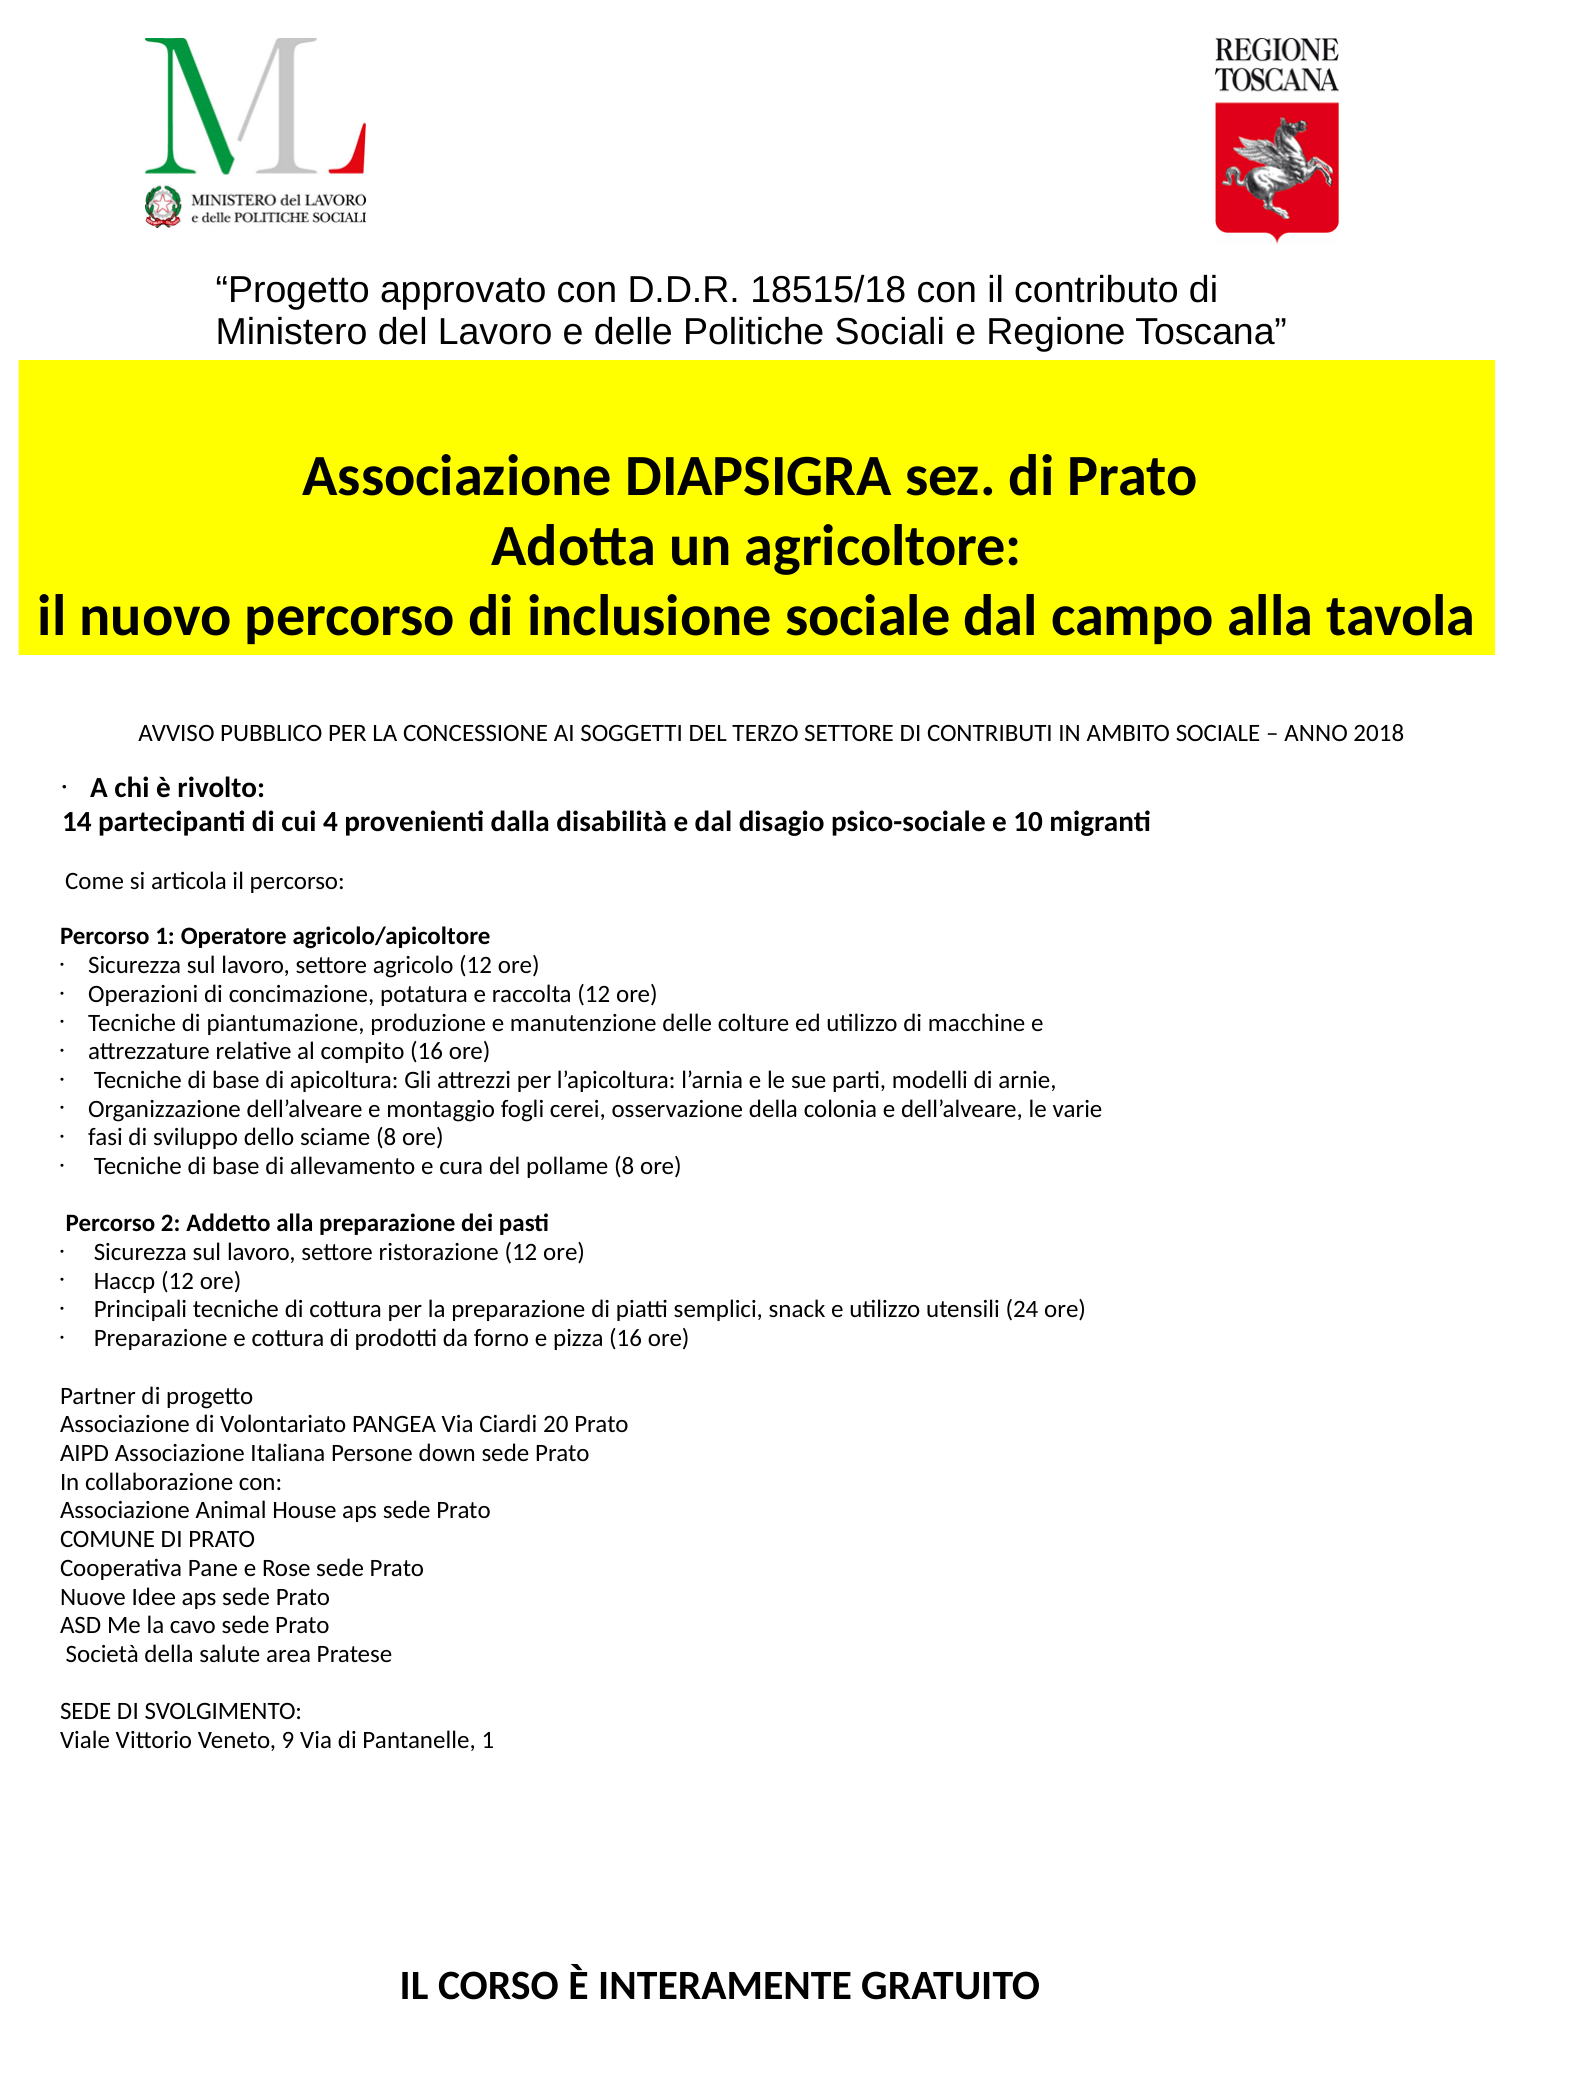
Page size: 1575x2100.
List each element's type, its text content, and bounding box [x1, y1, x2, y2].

text_box A chi è rivolto: 14 partecipanti di cui 4 provenienti dalla disabilità e dal disagio psico-sociale e 10 migranti Come si articola il percorso: Percorso 1: Operatore agricolo/apicoltore Sicurezza sul lavoro, settore agricolo (12 ore) Operazioni di concimazione, potatura e raccolta (12 ore) Tecniche di piantumazione, produzione e manutenzione delle colture ed utilizzo di macchine e attrezzature relative al compito (16 ore) Tecniche di base di apicoltura: Gli attrezzi per l’apicoltura: l’arnia e le sue parti, modelli di arnie, Organizzazione dell’alveare e montaggio fogli cerei, osservazione della colonia e dell’alveare, le varie fasi di sviluppo dello sciame (8 ore) Tecniche di base di allevamento e cura del pollame (8 ore) Percorso 2: Addetto alla preparazione dei pasti Sicurezza sul lavoro, settore ristorazione (12 ore) Haccp (12 ore) Principali tecniche di cottura per la preparazione di piatti semplici, snack e utilizzo utensili (24 ore) Preparazione e cottura di prodotti da forno e pizza (16 ore) Partner di progetto Associazione di Volontariato PANGEA Via Ciardi 20 Prato AIPD Associazione Italiana Persone down sede Prato In collaborazione con: Associazione Animal House aps sede Prato COMUNE DI PRATO Cooperativa Pane e Rose sede Prato Nuove Idee aps sede Prato ASD Me la cavo sede Prato Società della salute area Pratese SEDE DI SVOLGIMENTO: Viale Vittorio Veneto, 9 Via di Pantanelle, 1 [60, 741, 1537, 1821]
picture [1215, 38, 1339, 245]
text_box “Progetto approvato con D.D.R. 18515/18 con il contributo di Ministero del Lavoro e delle Politiche Sociali e Regione Toscana” [200, 261, 1303, 361]
text_box IL CORSO È INTERAMENTE GRATUITO [292, 1950, 1148, 2016]
text_box Associazione DIAPSIGRA sez. di Prato Adotta un agricoltore: il nuovo percorso di inclusione sociale dal campo alla tavola [18, 360, 1495, 655]
picture [145, 38, 366, 228]
text_box AVVISO PUBBLICO PER LA CONCESSIONE AI SOGGETTI DEL TERZO SETTORE DI CONTRIBUTI IN AMBITO SOCIALE – ANNO 2018 [47, 708, 1498, 754]
